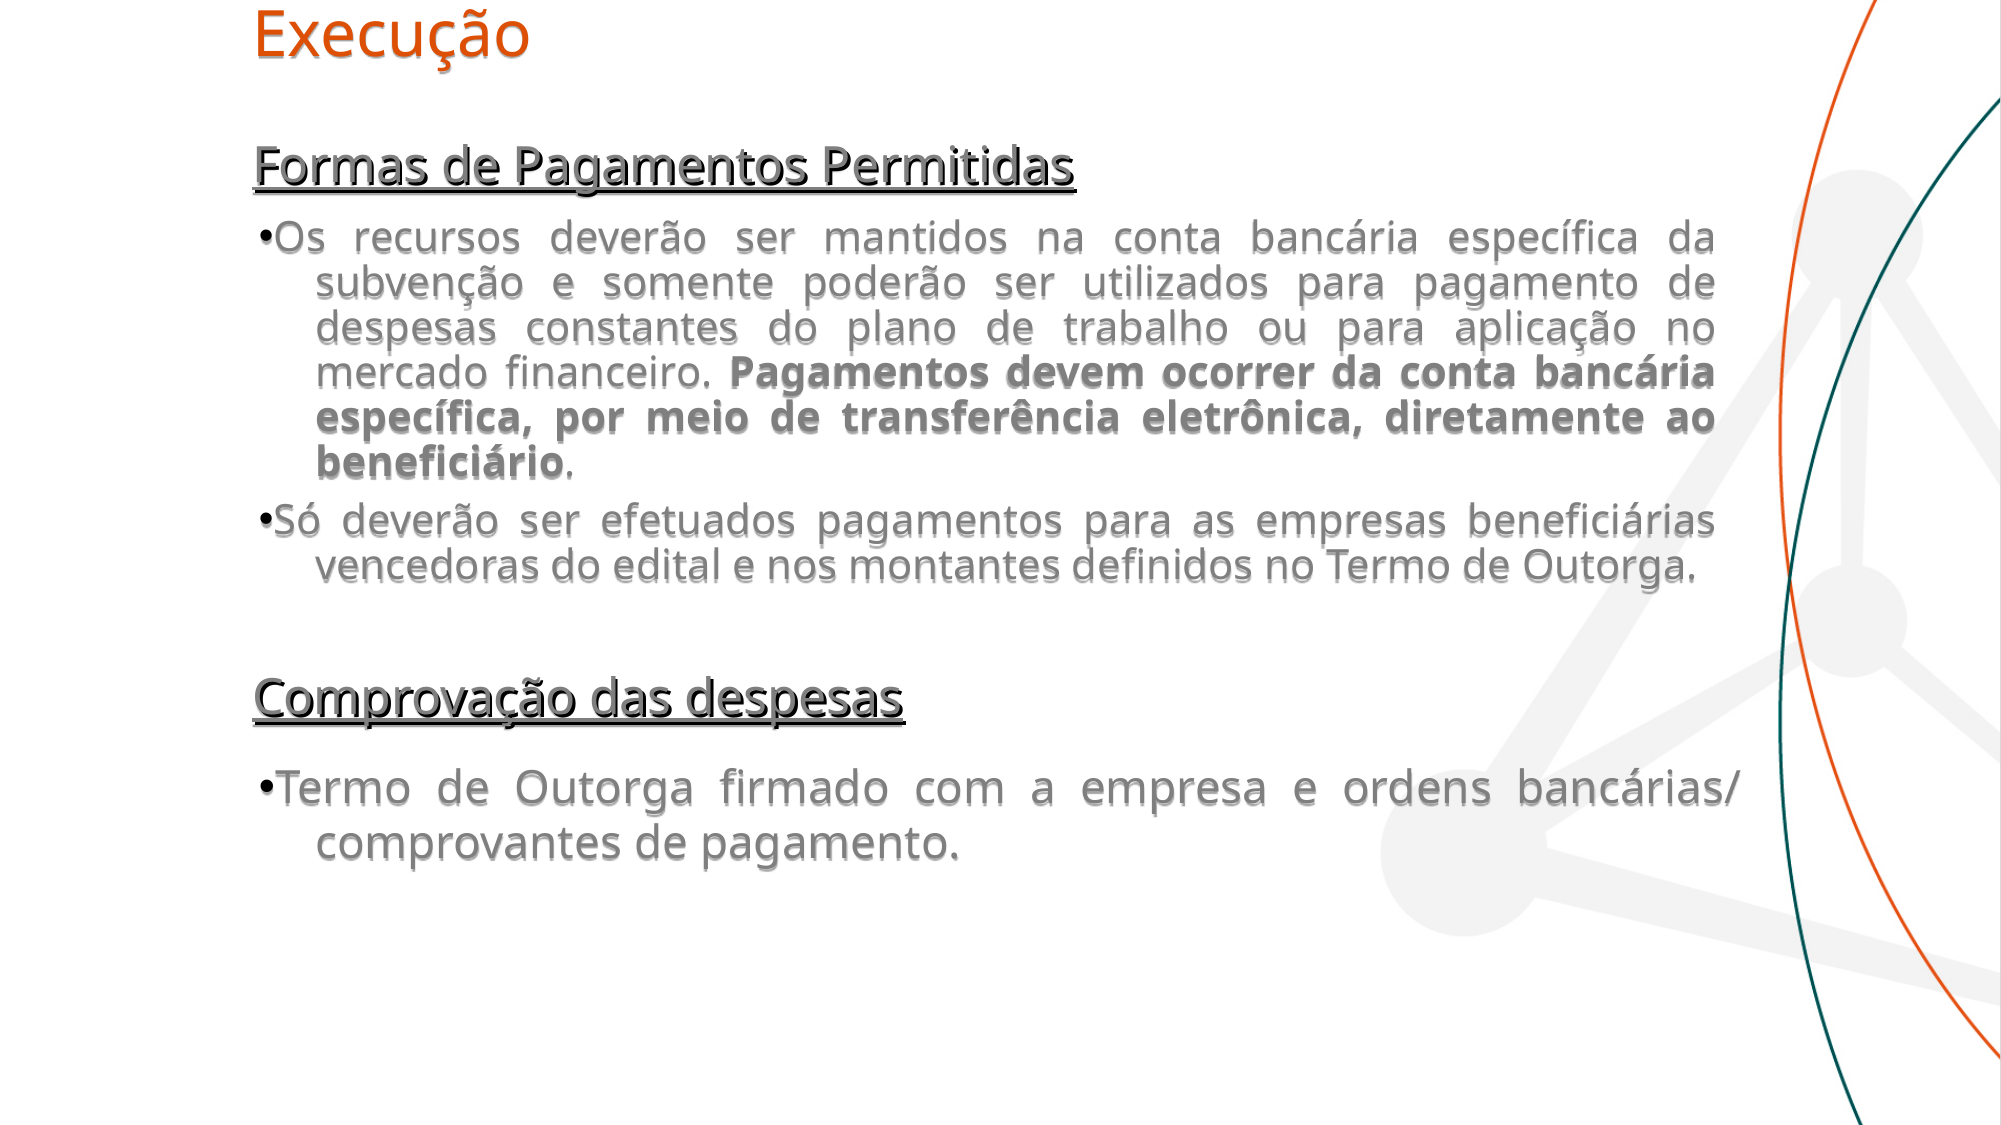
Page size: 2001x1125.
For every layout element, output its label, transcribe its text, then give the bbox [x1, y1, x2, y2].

text_box Formas de Pagamentos Permitidas [237, 125, 1154, 202]
text_box Termo de Outorga firmado com a empresa e ordens bancárias/ comprovantes de pagamento. [244, 750, 1768, 1052]
text_box Comprovação das despesas [237, 656, 1154, 733]
text_box Execução [237, 0, 1250, 155]
text_box Os recursos deverão ser mantidos na conta bancária específica da subvenção e somente poderão ser utilizados para pagamento de despesas constantes do plano de trabalho ou para aplicação no mercado financeiro. Pagamentos devem ocorrer da conta bancária específica, por meio de transferência eletrônica, diretamente ao beneficiário. Só deverão ser efetuados pagamentos para as empresas beneficiárias vencedoras do edital e nos montantes definidos no Termo de Outorga. [244, 208, 1733, 608]
